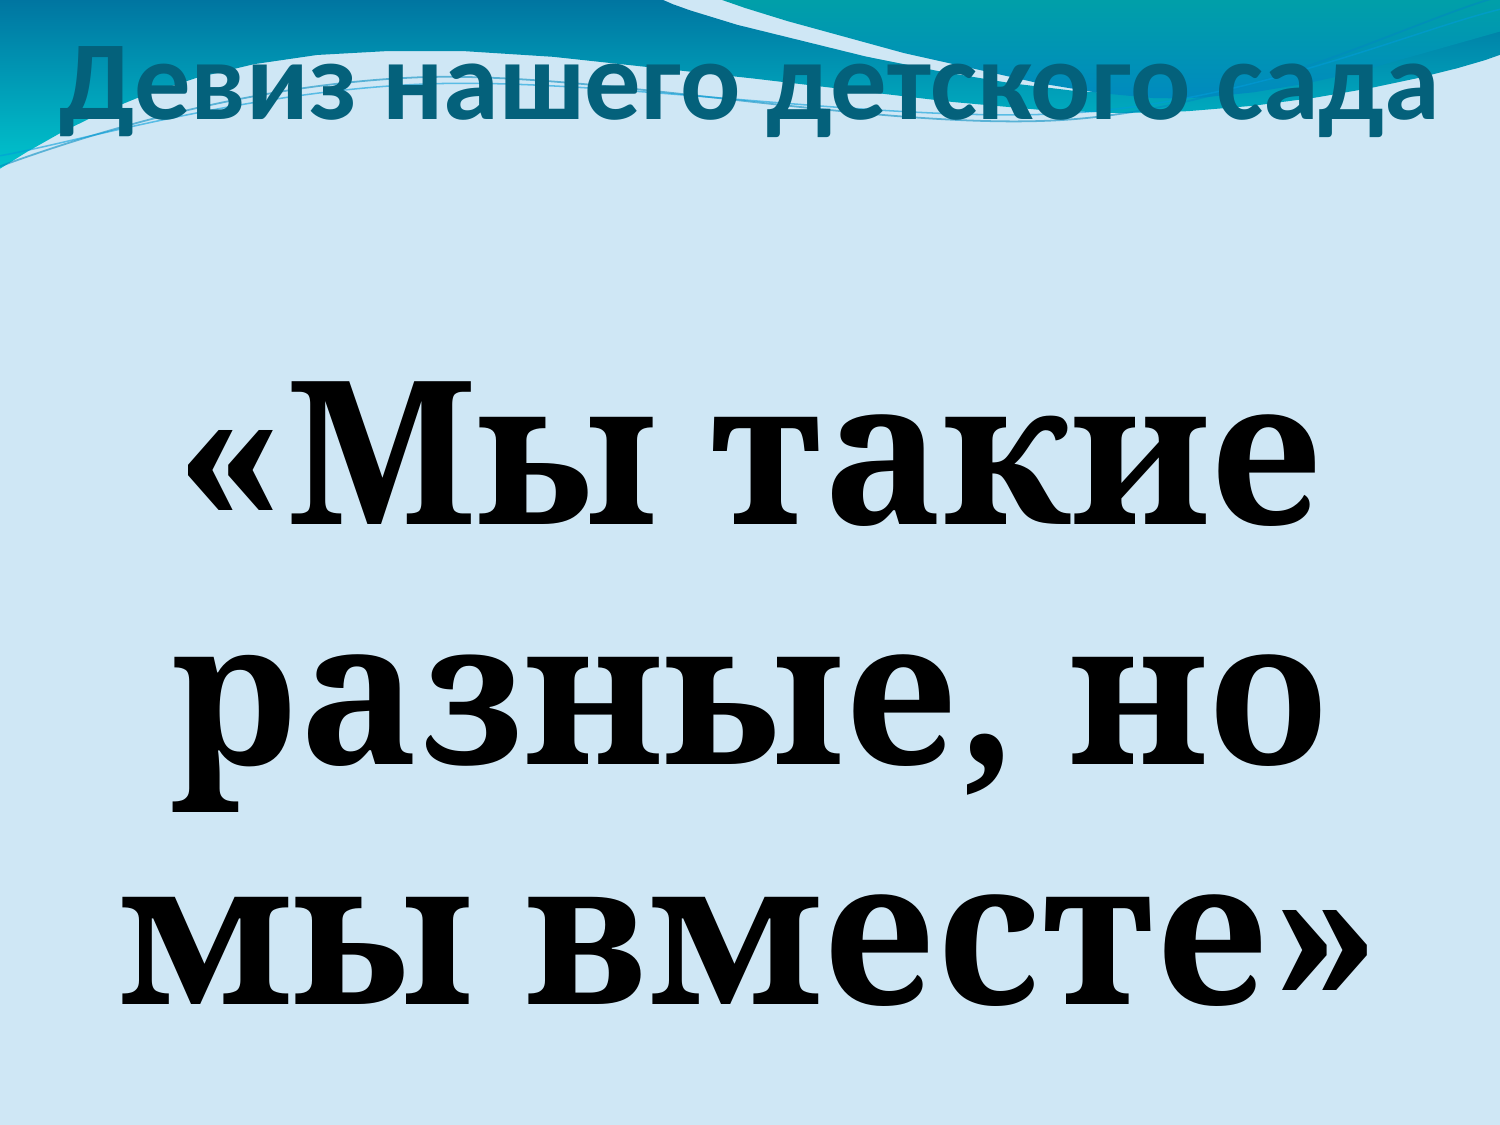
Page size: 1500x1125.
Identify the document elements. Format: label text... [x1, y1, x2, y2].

title Девиз нашего детского сада [0, 0, 1500, 303]
list «Мы такие разные, но мы вместе» [75, 317, 1425, 1038]
